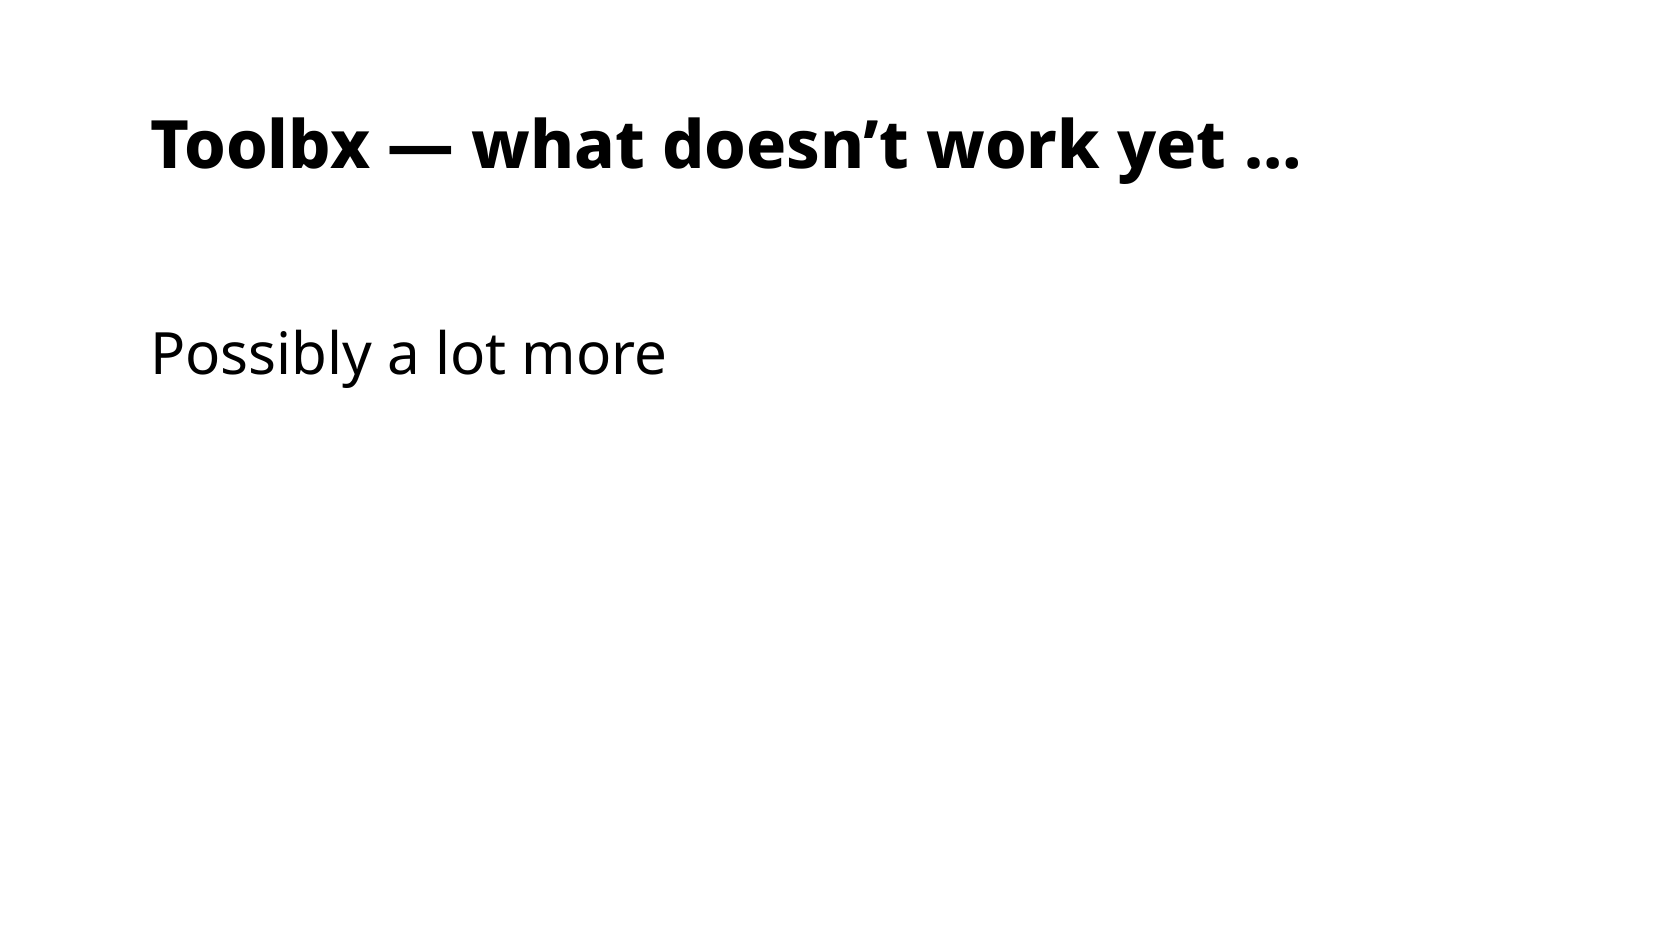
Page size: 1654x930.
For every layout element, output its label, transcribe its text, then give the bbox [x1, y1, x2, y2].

subtitle Possibly a lot more [150, 272, 1501, 812]
title Toolbx — what doesn’t work yet … [150, 107, 1501, 188]
